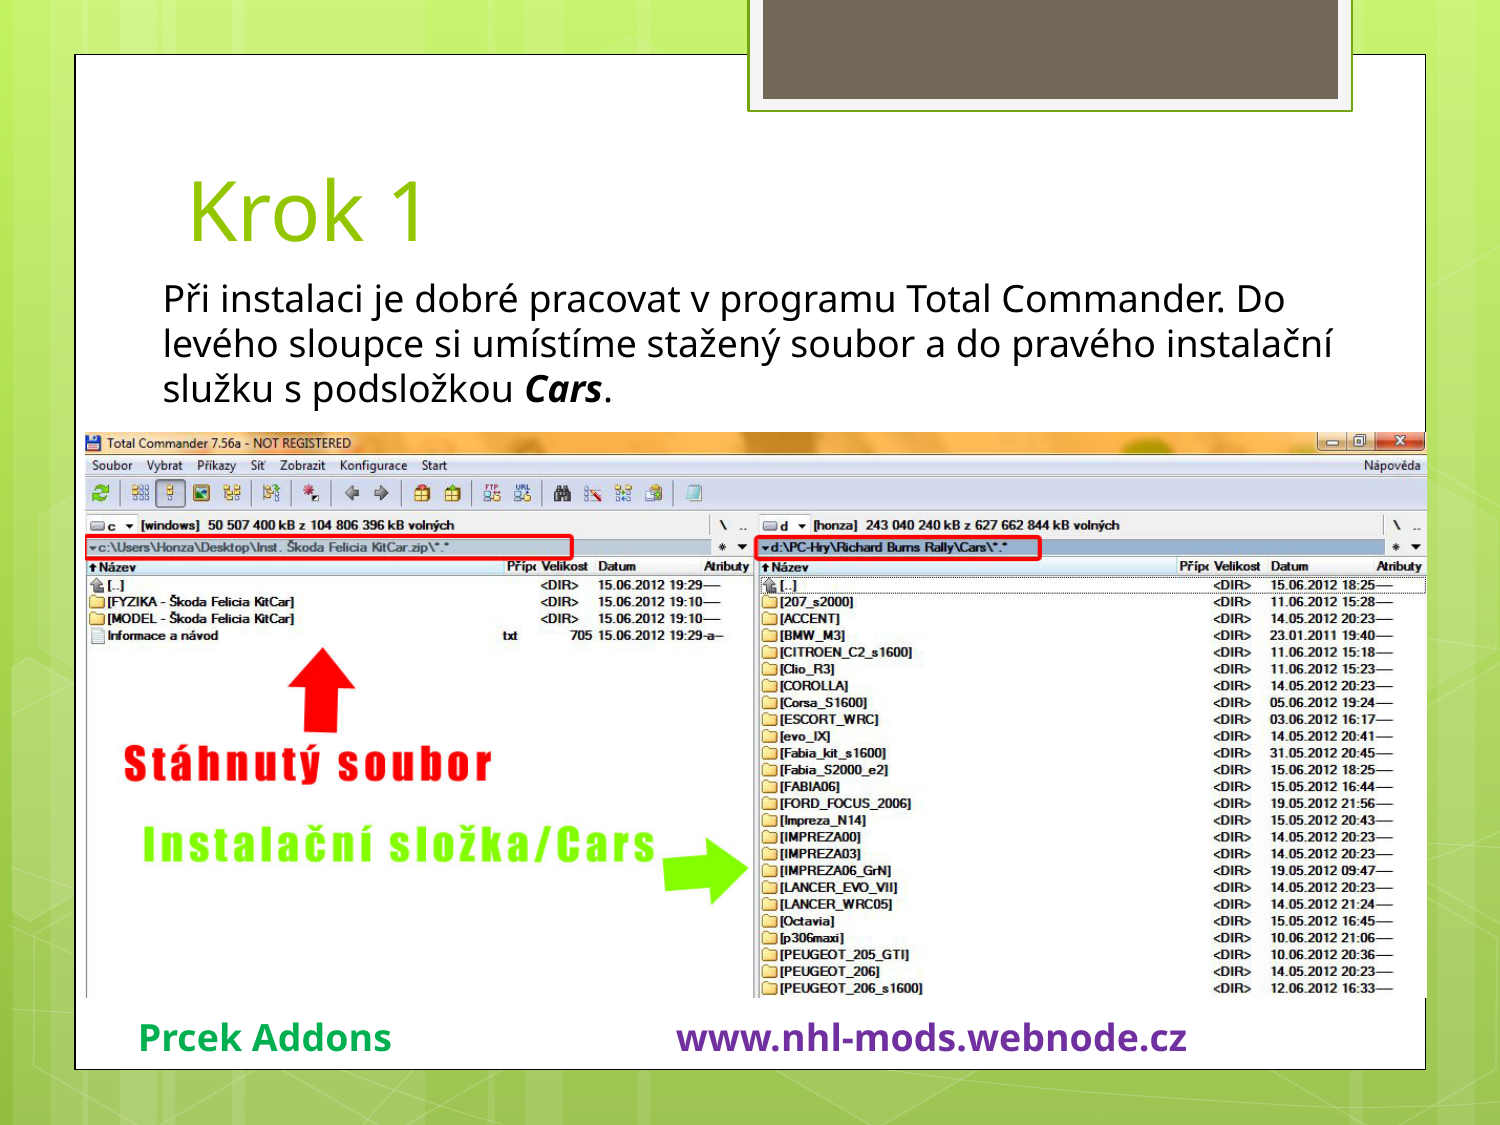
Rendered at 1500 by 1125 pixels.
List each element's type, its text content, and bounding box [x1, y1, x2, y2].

text_box Prcek Addons www.nhl-mods.webnode.cz [123, 1006, 1389, 1068]
text_box Při instalaci je dobré pracovat v programu Total Commander. Do levého sloupce si umístíme stažený soubor a do pravého instalační služku s podsložkou Cars. [147, 267, 1365, 419]
picture [85, 432, 1427, 998]
title Krok 1 [171, 78, 1324, 266]
